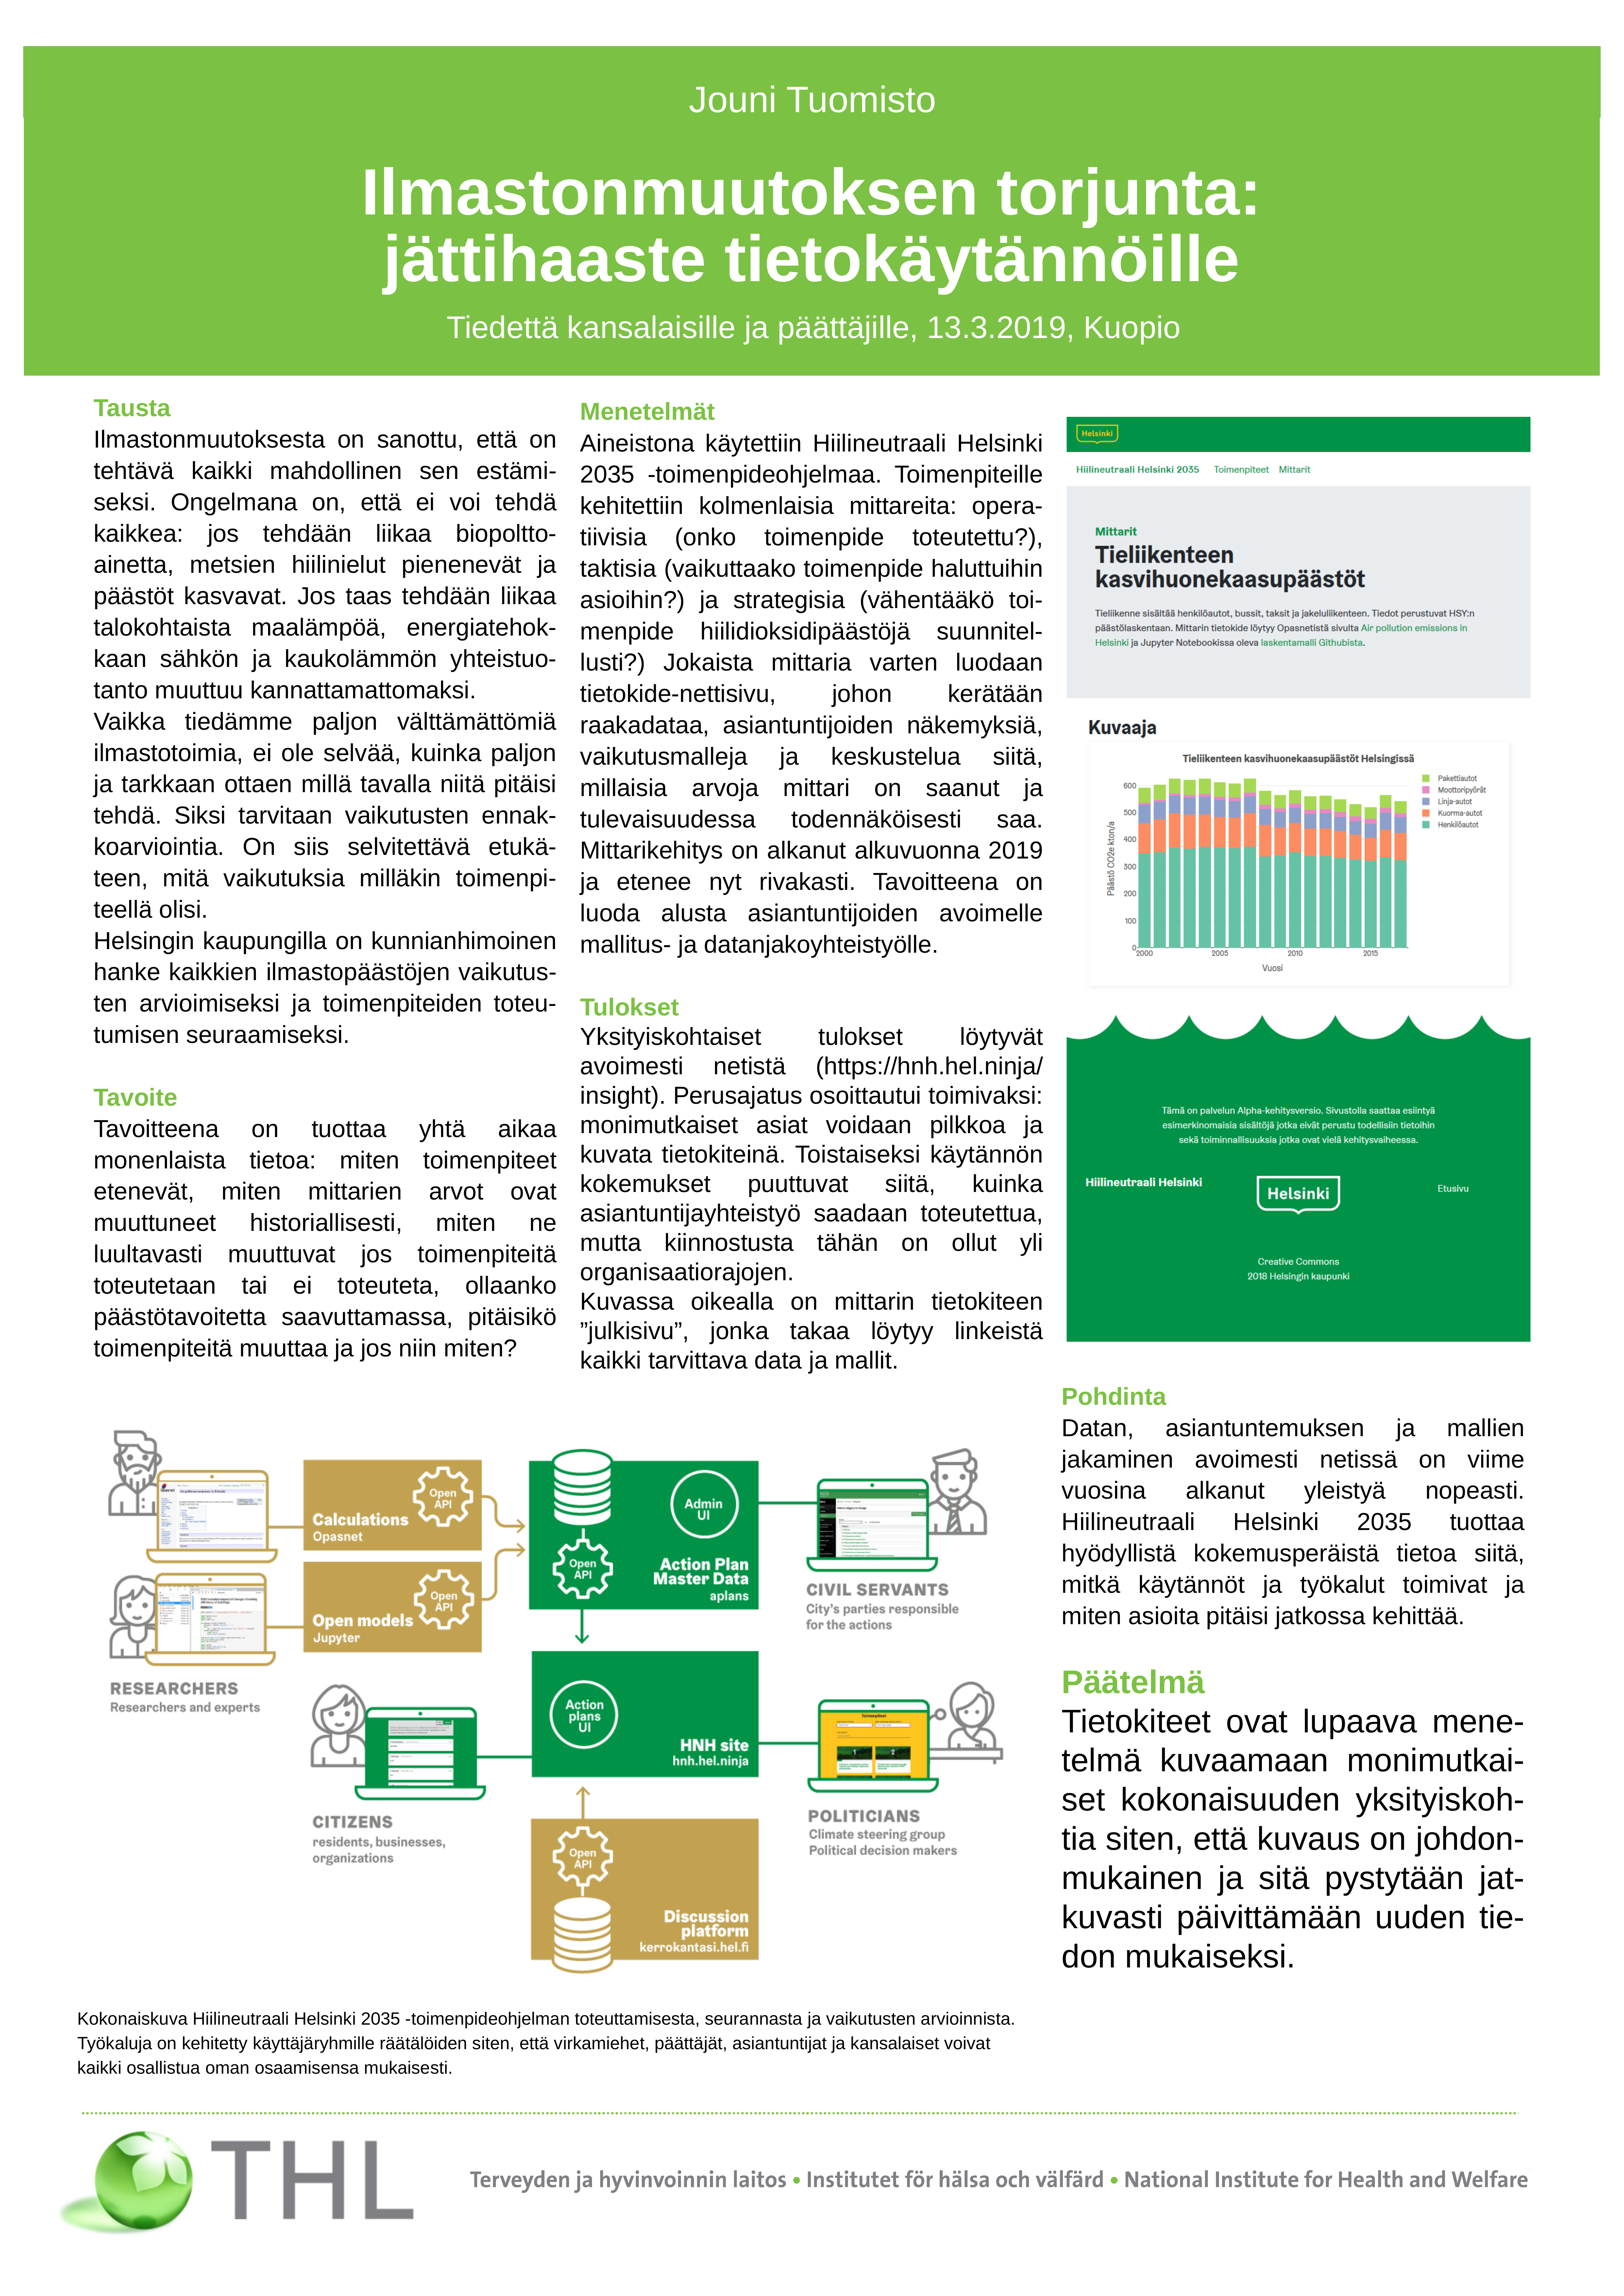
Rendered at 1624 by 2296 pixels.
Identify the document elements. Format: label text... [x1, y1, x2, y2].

picture [23, 2093, 452, 2269]
picture [1525, 2167, 1530, 2195]
text_box Tiedettä kansalaisille ja päättäjille, 13.3.2019, Kuopio [70, 306, 1557, 347]
text_box Tausta Ilmastonmuutoksesta on sanottu, että on tehtävä kaikki mahdollinen sen estämi-seksi. Ongelmana on, että ei voi tehdä kaikkea: jos tehdään liikaa biopoltto-ainetta, metsien hiilinielut pienenevät ja päästöt kasvavat. Jos taas tehdään liikaa talokohtaista maalämpöä, energiatehok-kaan sähkön ja kaukolämmön yhteistuo-tanto muuttuu kannattamattomaksi. Vaikka tiedämme paljon välttämättömiä ilmastotoimia, ei ole selvää, kuinka paljon ja tarkkaan ottaen millä tavalla niitä pitäisi tehdä. Siksi tarvitaan vaikutusten ennak-koarviointia. On siis selvitettävä etukä-teen, mitä vaikutuksia milläkin toimenpi-teellä olisi. Helsingin kaupungilla on kunnianhimoinen hanke kaikkien ilmastopäästöjen vaikutus-ten arvioimiseksi ja toimenpiteiden toteu-tumisen seuraamiseksi. Tavoite Tavoitteena on tuottaa yhtä aikaa monenlaista tietoa: miten toimenpiteet etenevät, miten mittarien arvot ovat muuttuneet historiallisesti, miten ne luultavasti muuttuvat jos toimenpiteitä toteutetaan tai ei toteuteta, ollaanko päästötavoitetta saavuttamassa, pitäisikö toimenpiteitä muuttaa ja jos niin miten? [93, 390, 557, 1197]
picture [73, 1376, 1039, 2008]
text_box Menetelmät Aineistona käytettiin Hiilineutraali Helsinki 2035 -toimenpideohjelmaa. Toimenpiteille kehitettiin kolmenlaisia mittareita: opera-tiivisia (onko toimenpide toteutettu?), taktisia (vaikuttaako toimenpide haluttuihin asioihin?) ja strategisia (vähentääkö toi-menpide hiilidioksidipäästöjä suunnitel-lusti?) Jokaista mittaria varten luodaan tietokide-nettisivu, johon kerätään raakadataa, asiantuntijoiden näkemyksiä, vaikutusmalleja ja keskustelua siitä, millaisia arvoja mittari on saanut ja tulevaisuudessa todennäköisesti saa. Mittarikehitys on alkanut alkuvuonna 2019 ja etenee nyt rivakasti. Tavoitteena on luoda alusta asiantuntijoiden avoimelle mallitus- ja datanjakoyhteistyölle. Tulokset Yksityiskohtaiset tulokset löytyvät avoimesti netistä (https://hnh.hel.ninja/ insight). Perusajatus osoittautui toimivaksi: monimutkaiset asiat voidaan pilkkoa ja kuvata tietokiteinä. Toistaiseksi käytännön kokemukset puuttuvat siitä, kuinka asiantuntijayhteistyö saadaan toteutettua, mutta kiinnostusta tähän on ollut yli organisaatiorajojen. Kuvassa oikealla on mittarin tietokiteen ”julkisivu”, jonka takaa löytyy linkeistä kaikki tarvittava data ja mallit. [580, 394, 1044, 1170]
text_box Jouni Tuomisto [69, 81, 1556, 122]
picture [1067, 417, 1531, 1342]
text_box Pohdinta Datan, asiantuntemuksen ja mallien jakaminen avoimesti netissä on viime vuosina alkanut yleistyä nopeasti. Hiilineutraali Helsinki 2035 tuottaa hyödyllistä kokemusperäistä tietoa siitä, mitkä käytännöt ja työkalut toimivat ja miten asioita pitäisi jatkossa kehittää. Päätelmä Tietokiteet ovat lupaava mene-telmä kuvaamaan monimutkai-set kokonaisuuden yksityiskoh-tia siten, että kuvaus on johdon-mukainen ja sitä pystytään jat-kuvasti päivittämään uuden tie-don mukaiseksi. [1061, 1378, 1525, 2271]
picture [468, 2167, 1061, 2195]
title Ilmastonmuutoksen torjunta: jättihaaste tietokäytännöille [24, 113, 1600, 376]
text_box Kokonaiskuva Hiilineutraali Helsinki 2035 -toimenpideohjelman toteuttamisesta, seurannasta ja vaikutusten arvioinnista. Työkaluja on kehitetty käyttäjäryhmille räätälöiden siten, että virkamiehet, päättäjät, asiantuntijat ja kansalaiset voivat kaikki osallistua oman osaamisensa mukaisesti. [77, 2008, 1027, 2058]
